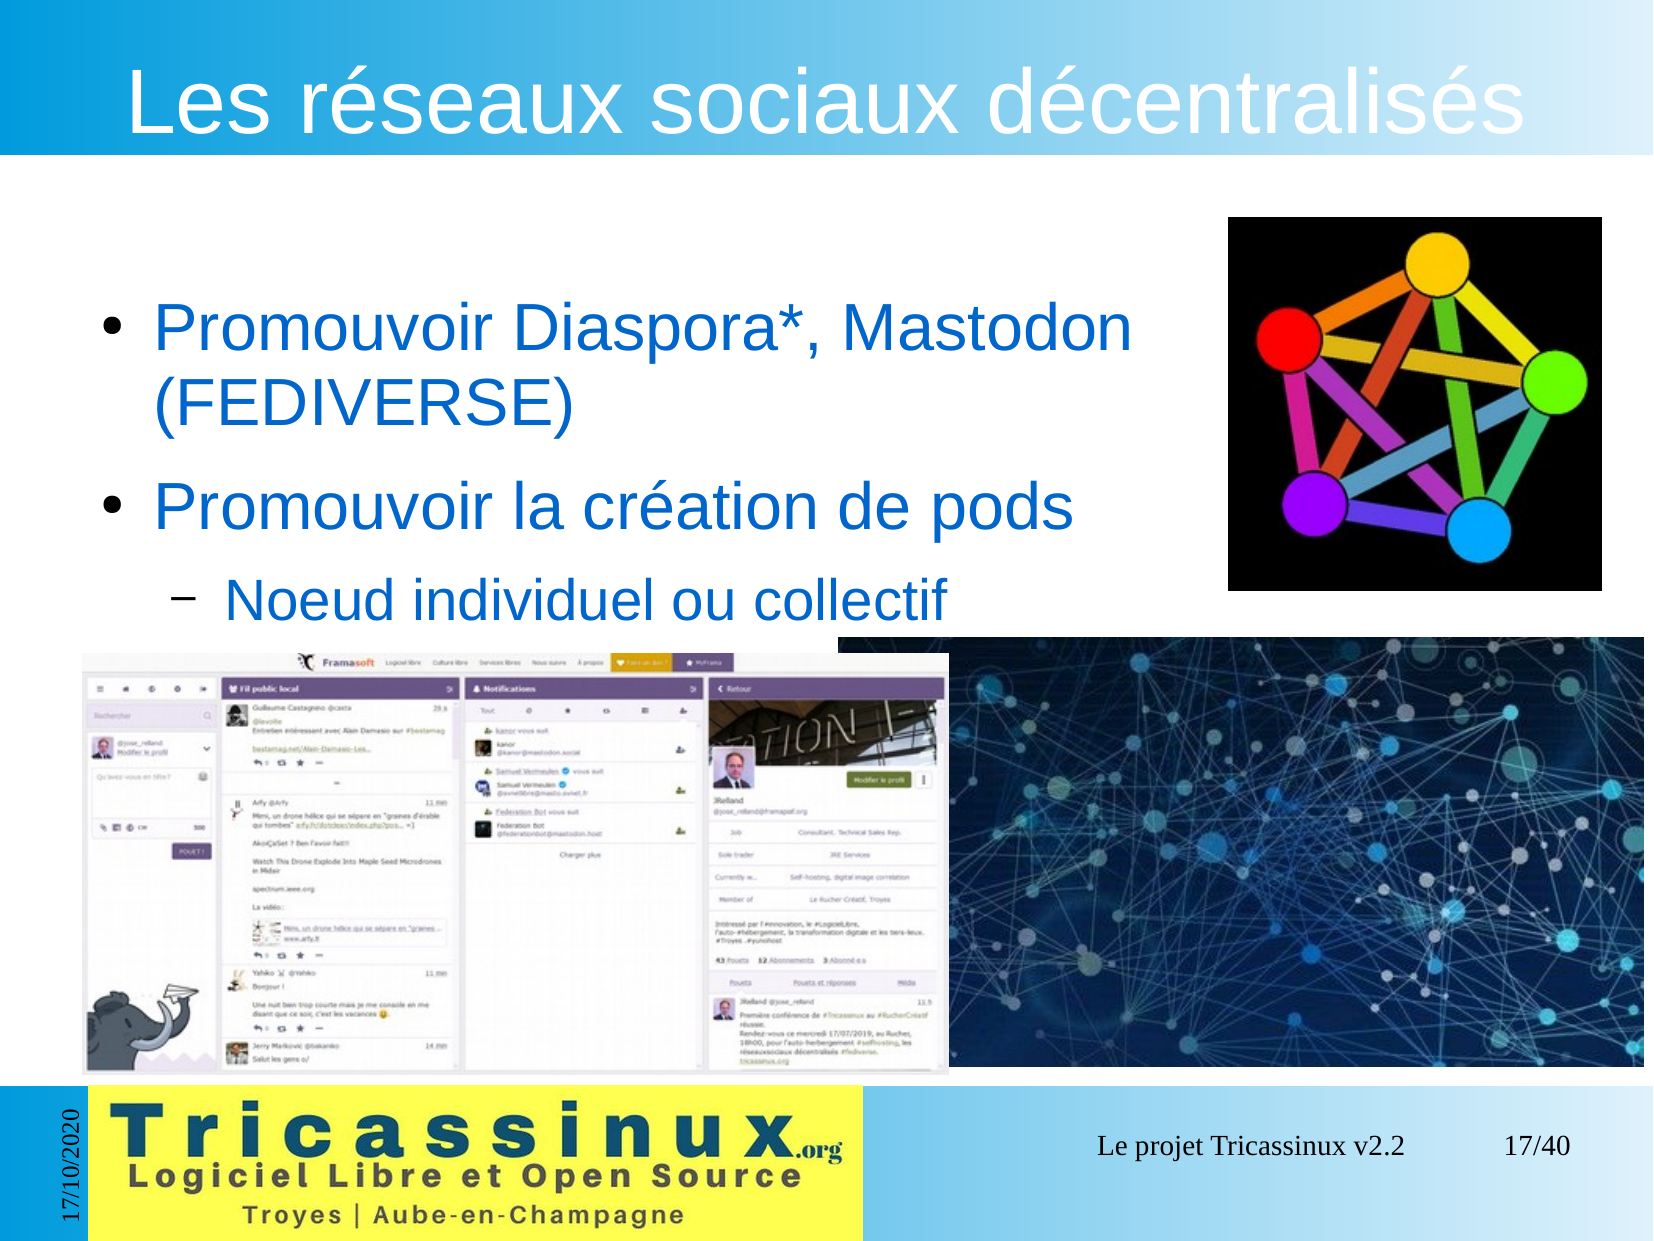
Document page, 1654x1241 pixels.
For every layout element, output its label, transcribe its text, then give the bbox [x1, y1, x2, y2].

title Les réseaux sociaux décentralisés [82, 49, 1571, 155]
picture [89, 1085, 863, 1241]
list Promouvoir Diaspora*, Mastodon (FEDIVERSE) Promouvoir la création de pods Noeud individuel ou collectif [82, 290, 1571, 653]
picture [82, 637, 1644, 1075]
picture [1228, 217, 1602, 591]
